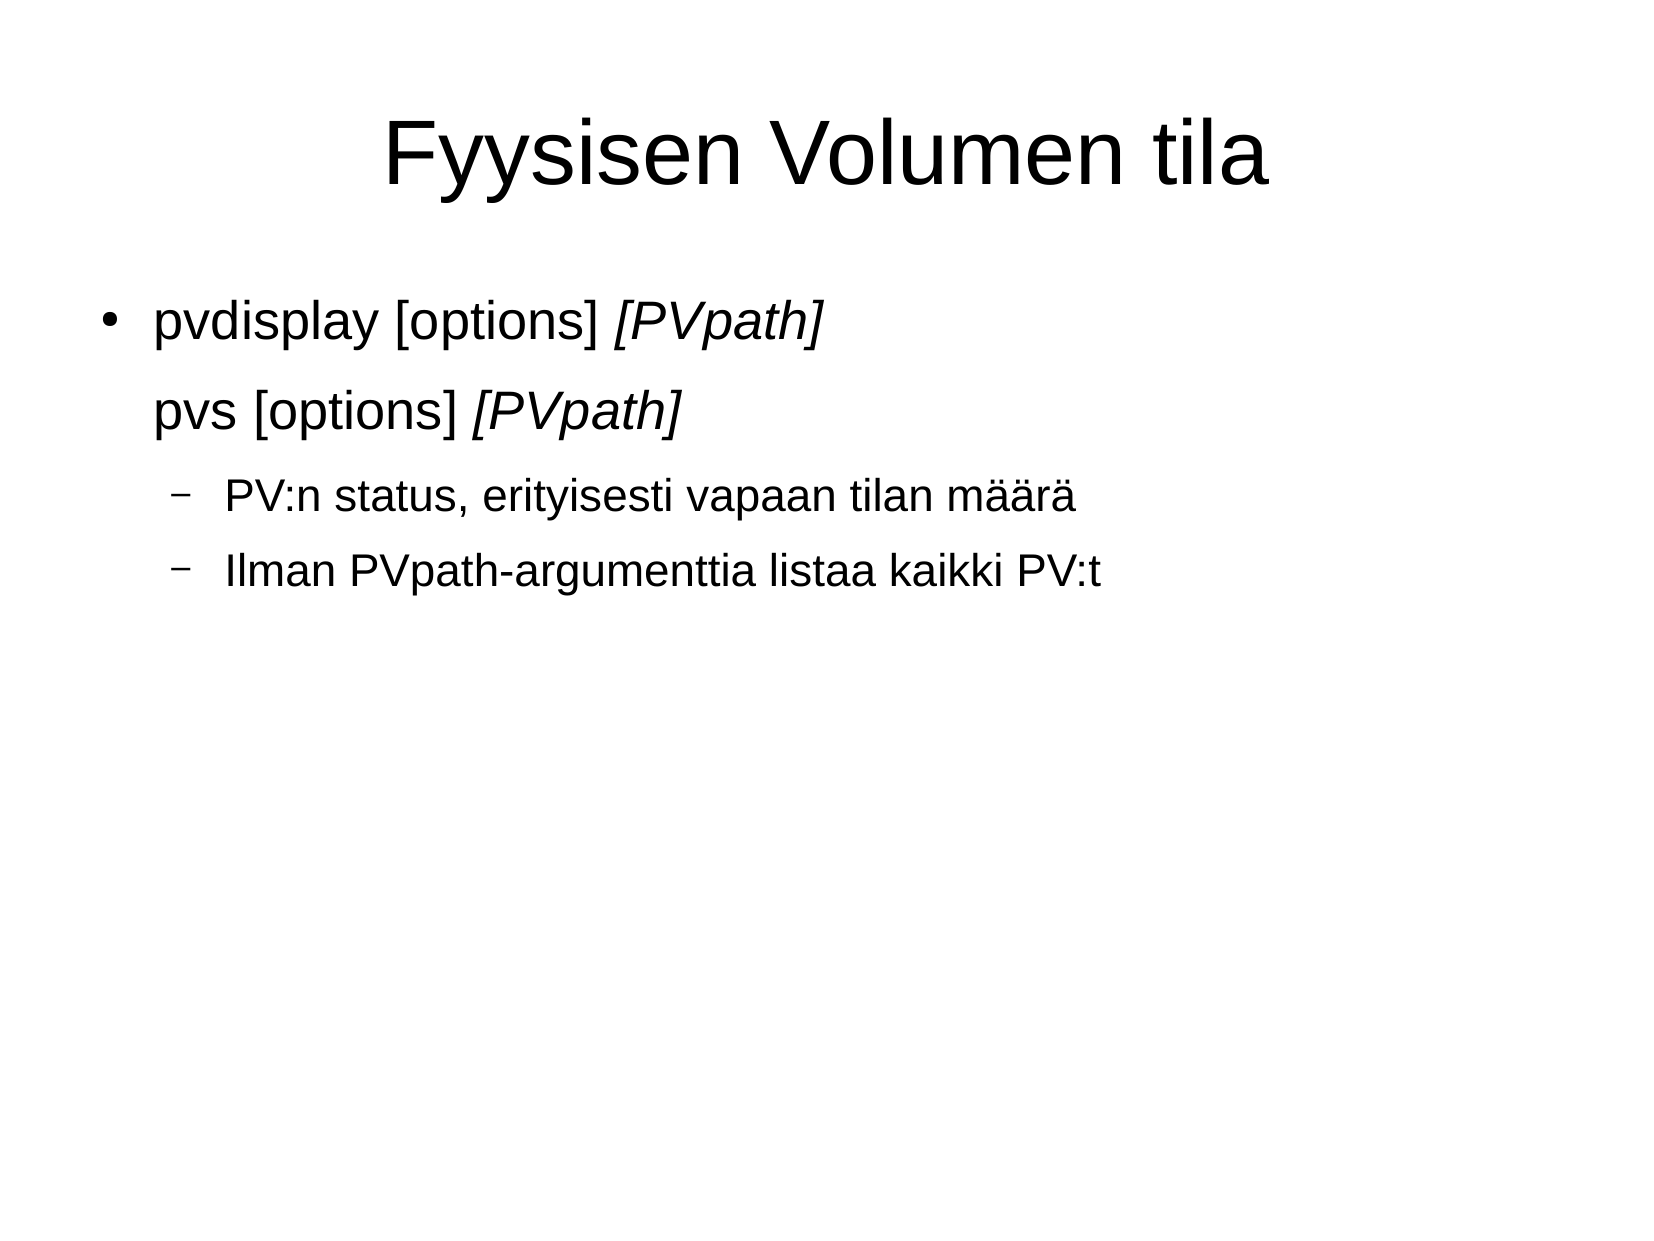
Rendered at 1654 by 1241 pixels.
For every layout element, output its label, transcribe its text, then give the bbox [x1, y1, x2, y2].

list pvdisplay [options] [PVpath] pvs [options] [PVpath] PV:n status, erityisesti vapaan tilan määrä Ilman PVpath-argumenttia listaa kaikki PV:t [82, 290, 1571, 1010]
title Fyysisen Volumen tila [82, 49, 1571, 257]
